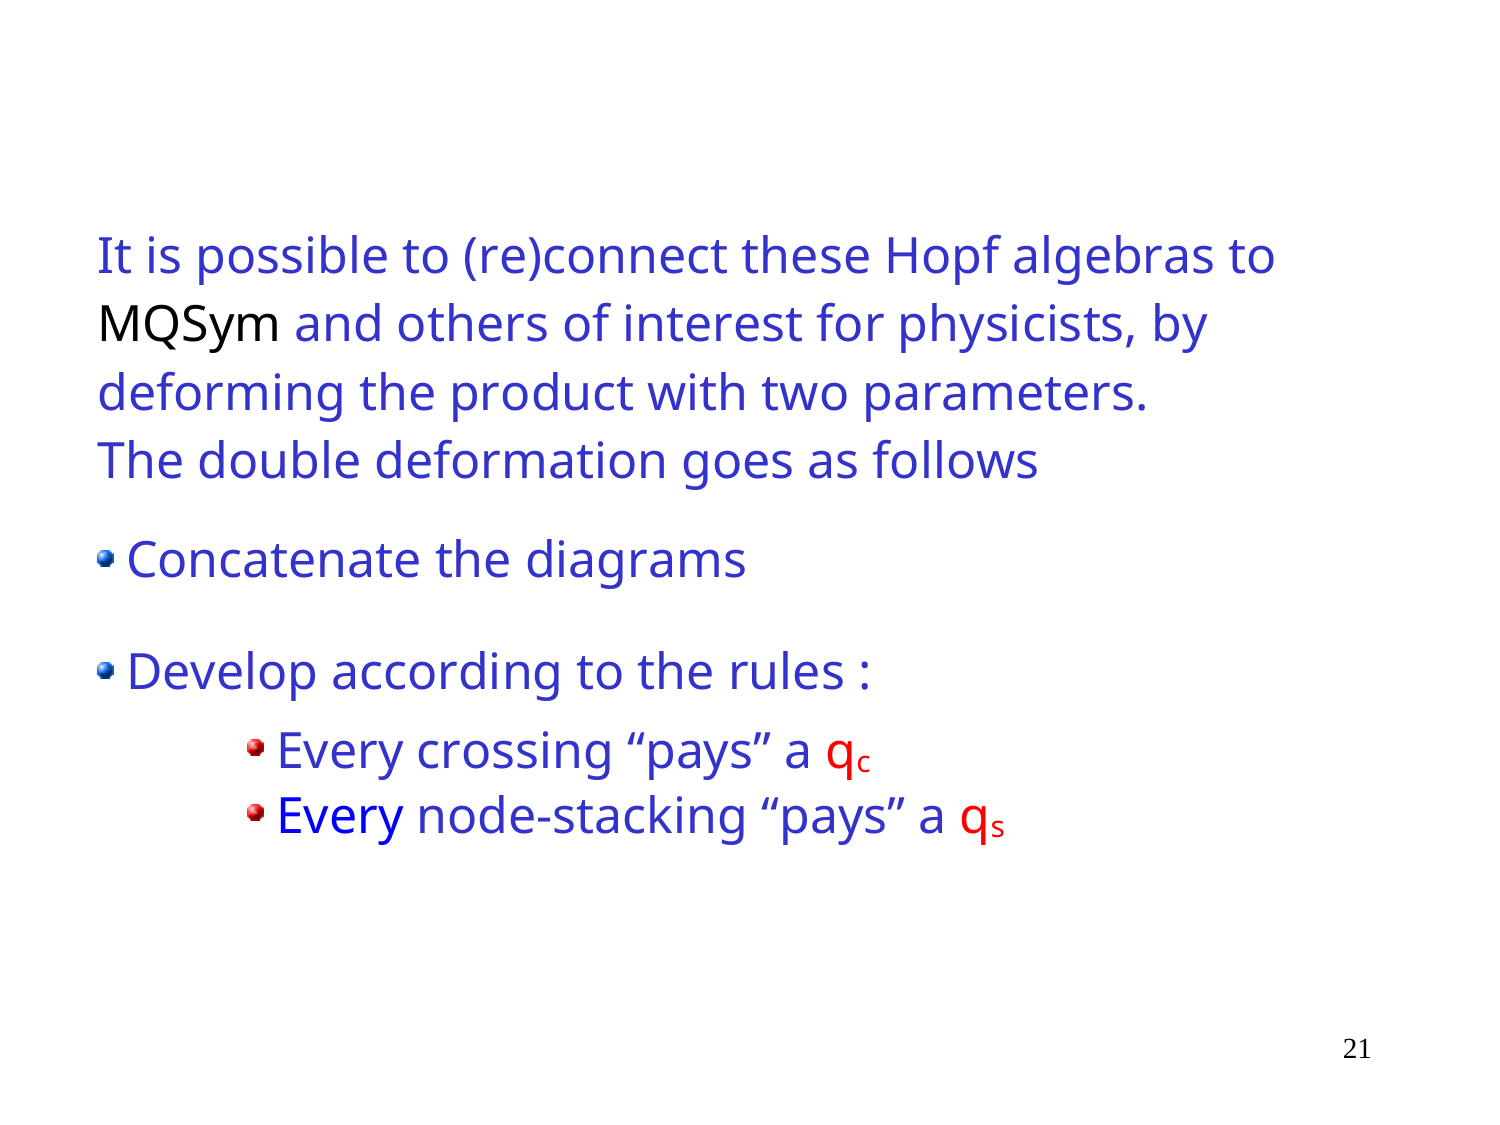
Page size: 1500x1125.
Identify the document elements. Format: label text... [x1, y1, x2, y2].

text_box It is possible to (re)connect these Hopf algebras to MQSym and others of interest for physicists, by deforming the product with two parameters. The double deformation goes as follows Concatenate the diagrams Develop according to the rules : Every crossing “pays” a qc Every node-stacking “pays” a qs [82, 212, 1394, 898]
